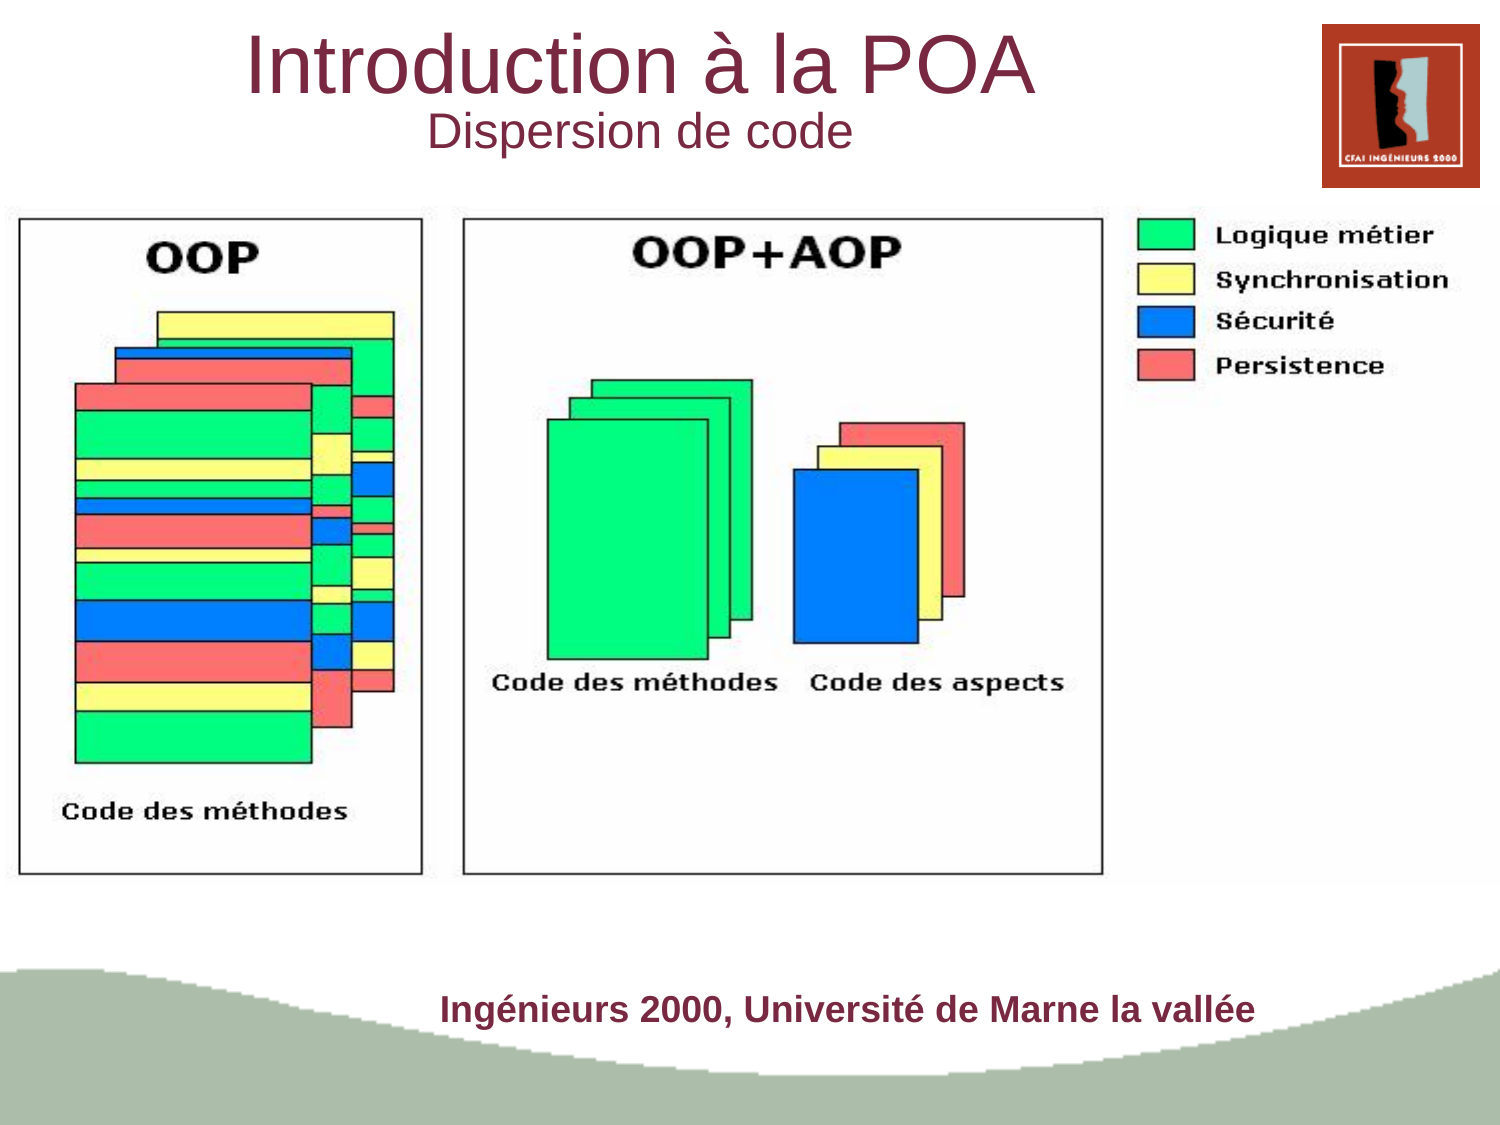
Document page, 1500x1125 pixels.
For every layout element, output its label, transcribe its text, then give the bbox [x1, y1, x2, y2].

picture [0, 887, 1500, 1125]
title Introduction à la POA Dispersion de code [0, 0, 1281, 188]
picture [5, 206, 1500, 886]
picture [1322, 24, 1480, 188]
